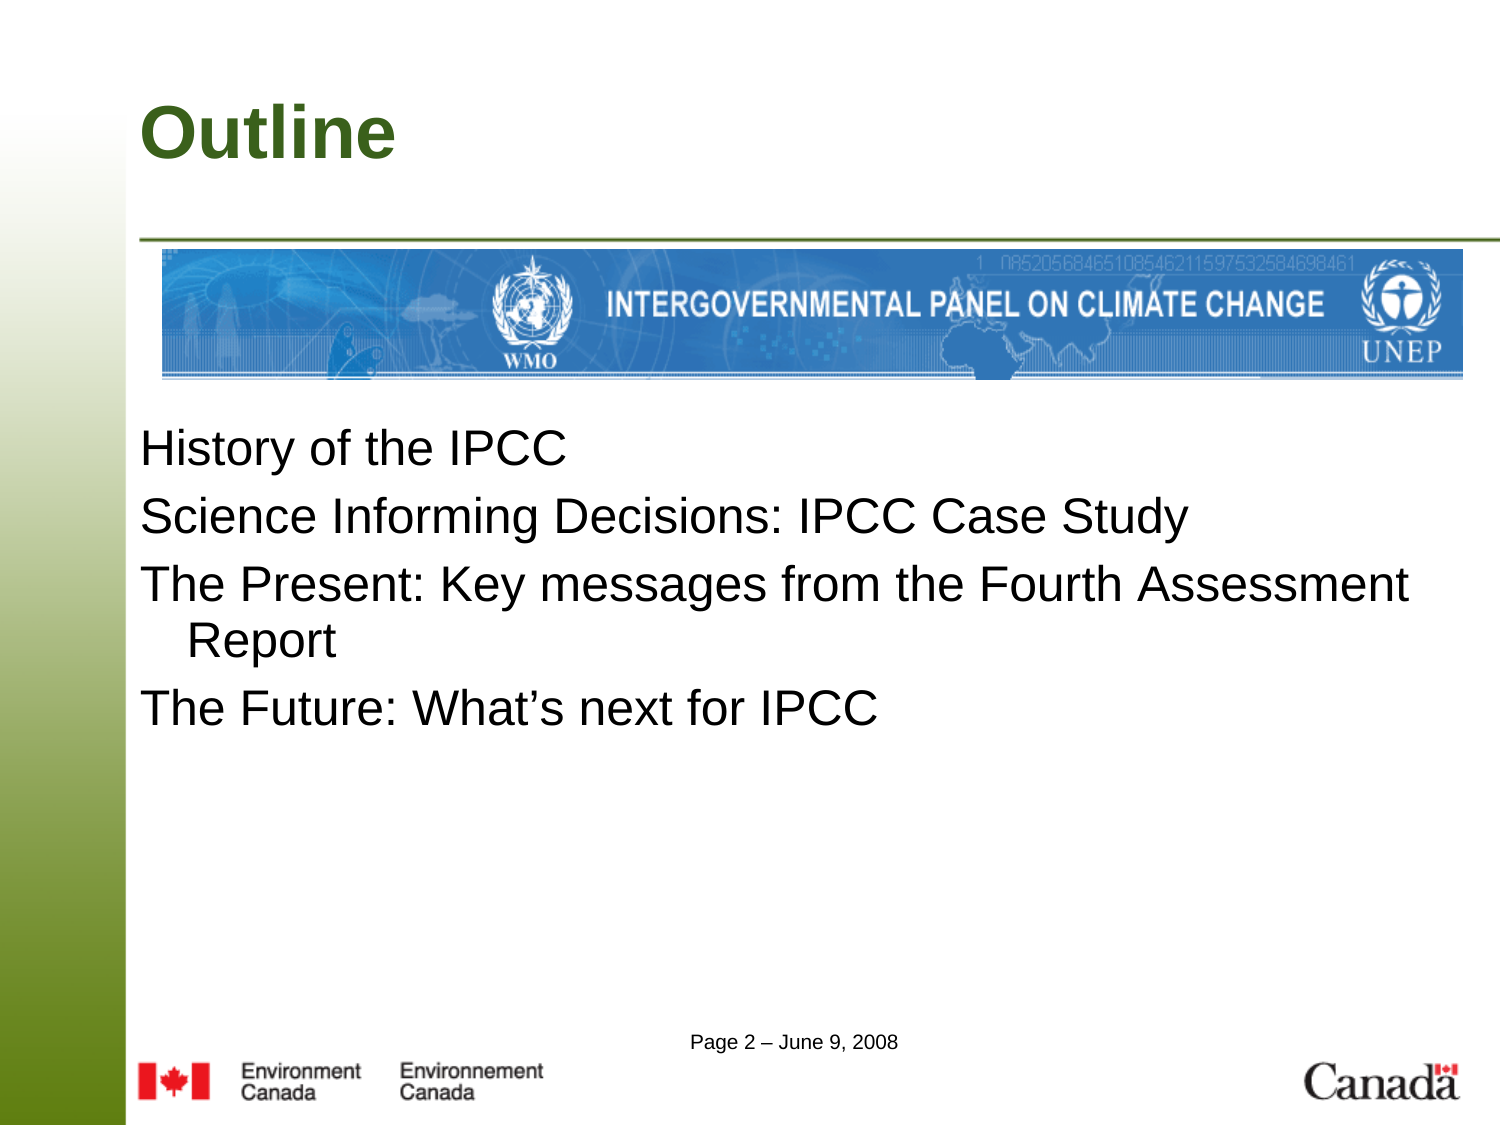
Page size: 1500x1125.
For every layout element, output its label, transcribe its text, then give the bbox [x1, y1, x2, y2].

list History of the IPCC Science Informing Decisions: IPCC Case Study The Present: Key messages from the Fourth Assessment Report The Future: What’s next for IPCC [125, 412, 1463, 1024]
title Outline [125, 45, 1463, 221]
picture [0, 0, 1500, 1125]
